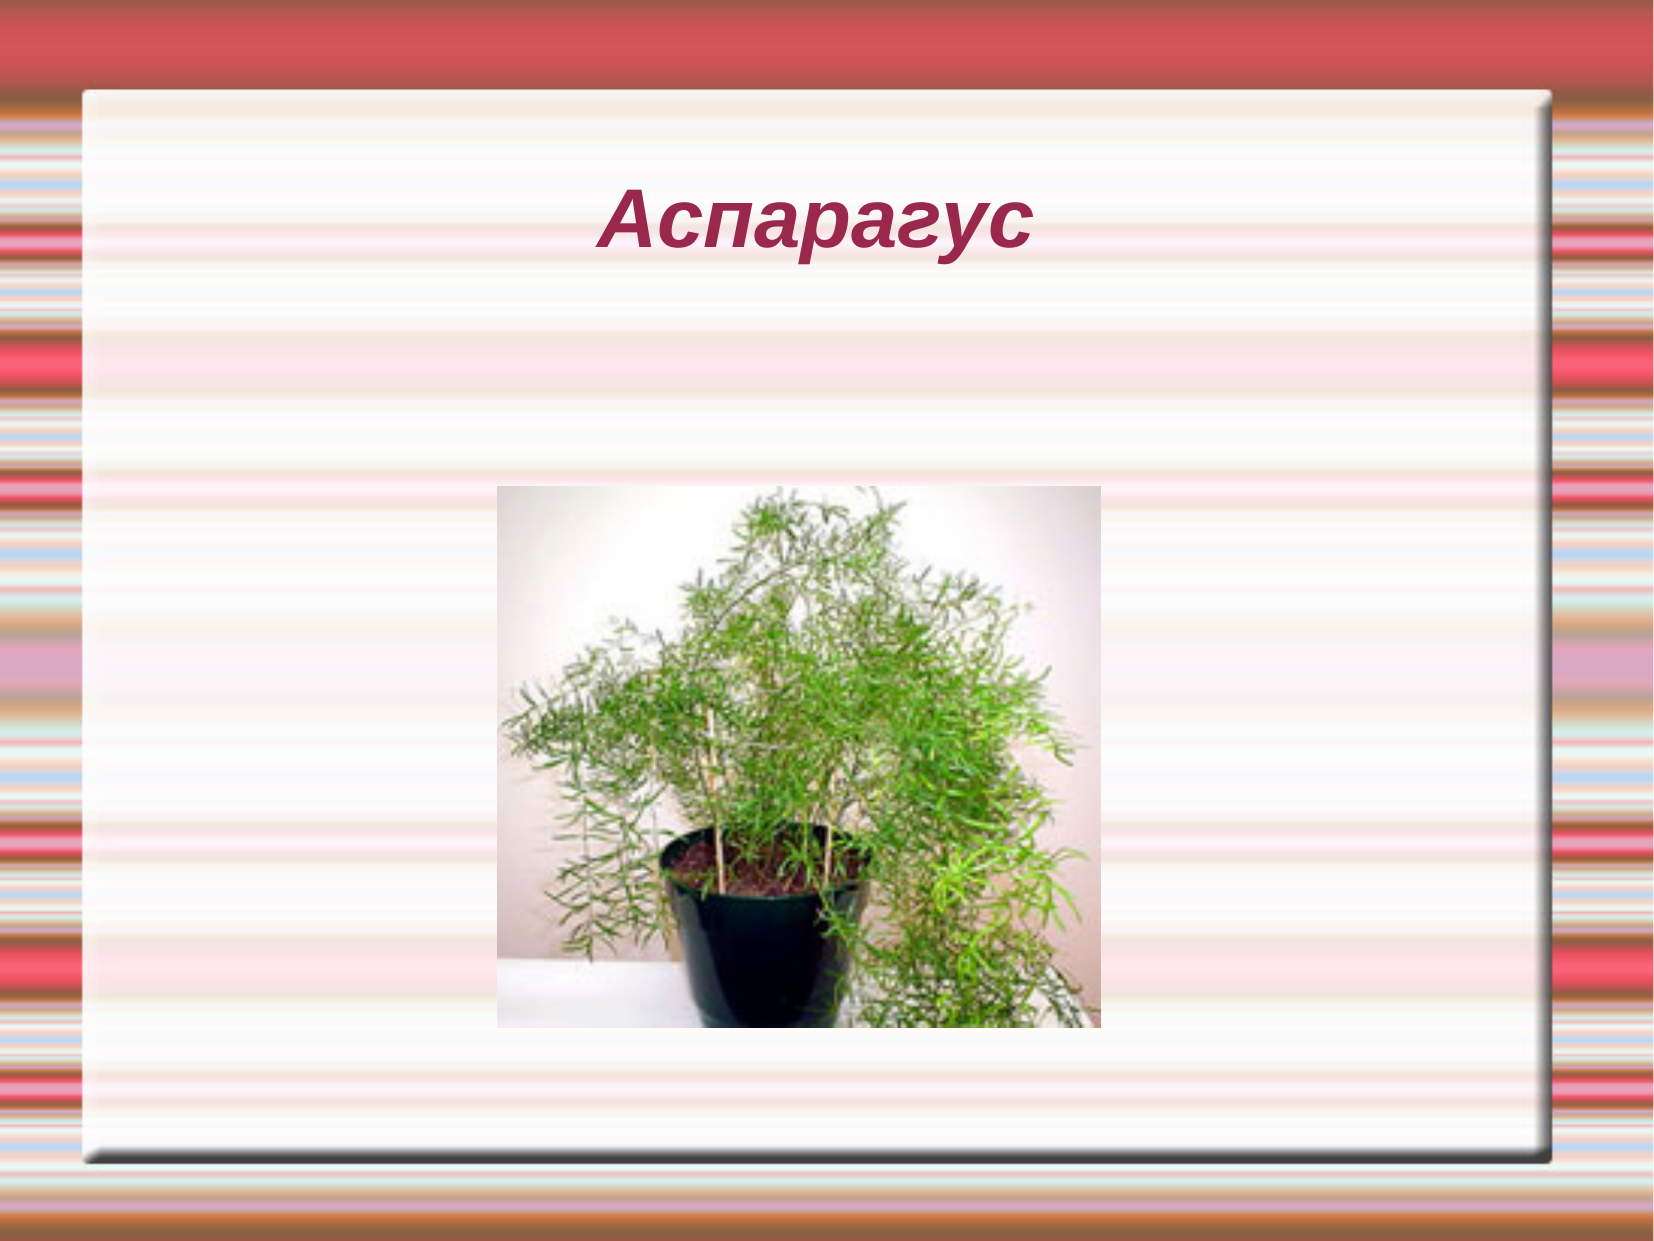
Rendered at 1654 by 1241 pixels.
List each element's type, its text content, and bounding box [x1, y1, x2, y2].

picture [0, 0, 1654, 1241]
chart [134, 350, 1516, 1132]
title Аспарагус [121, 122, 1534, 315]
